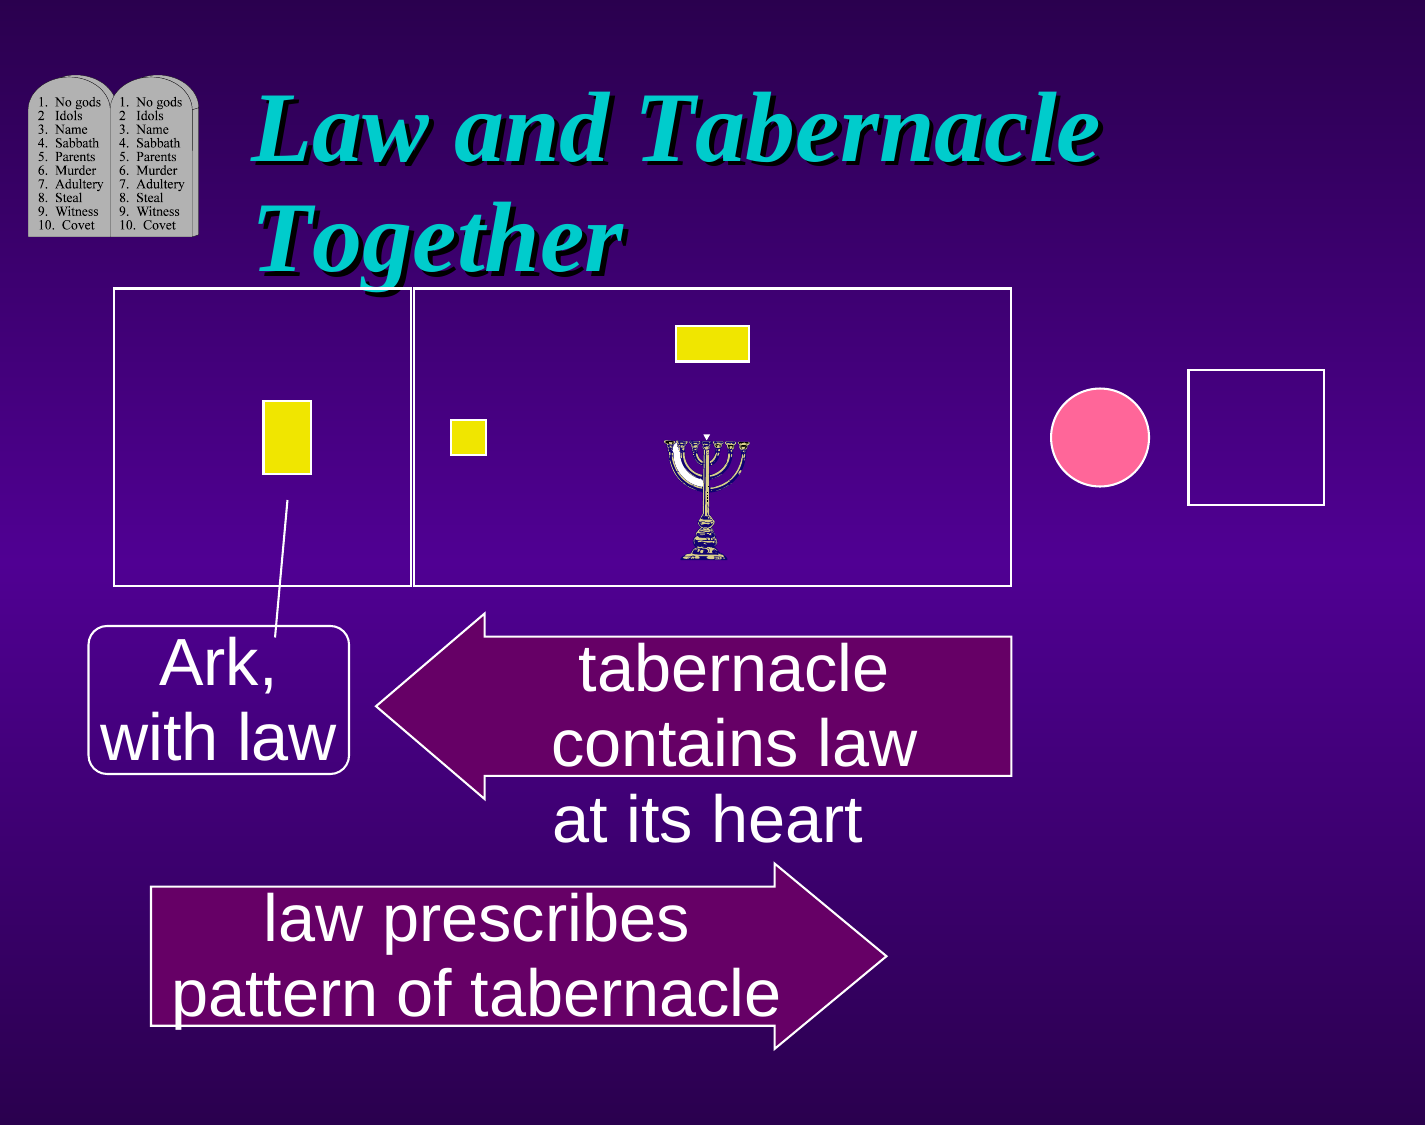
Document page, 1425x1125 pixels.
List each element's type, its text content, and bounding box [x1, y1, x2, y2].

text_box law prescribes pattern of tabernacle [151, 863, 887, 1049]
text_box Ark, with law [88, 625, 350, 774]
title Law and Tabernacle Together [237, 64, 1319, 301]
text_box tabernacle contains law [376, 613, 1012, 800]
text_box [676, 326, 749, 362]
text_box [451, 419, 487, 456]
title Law and Tabernacle Together [415, 290, 1010, 301]
text_box [263, 400, 312, 474]
title Law and Tabernacle Together [237, 290, 410, 301]
picture [663, 434, 751, 561]
text_box [1051, 388, 1150, 487]
text_box at its heart [537, 774, 950, 865]
